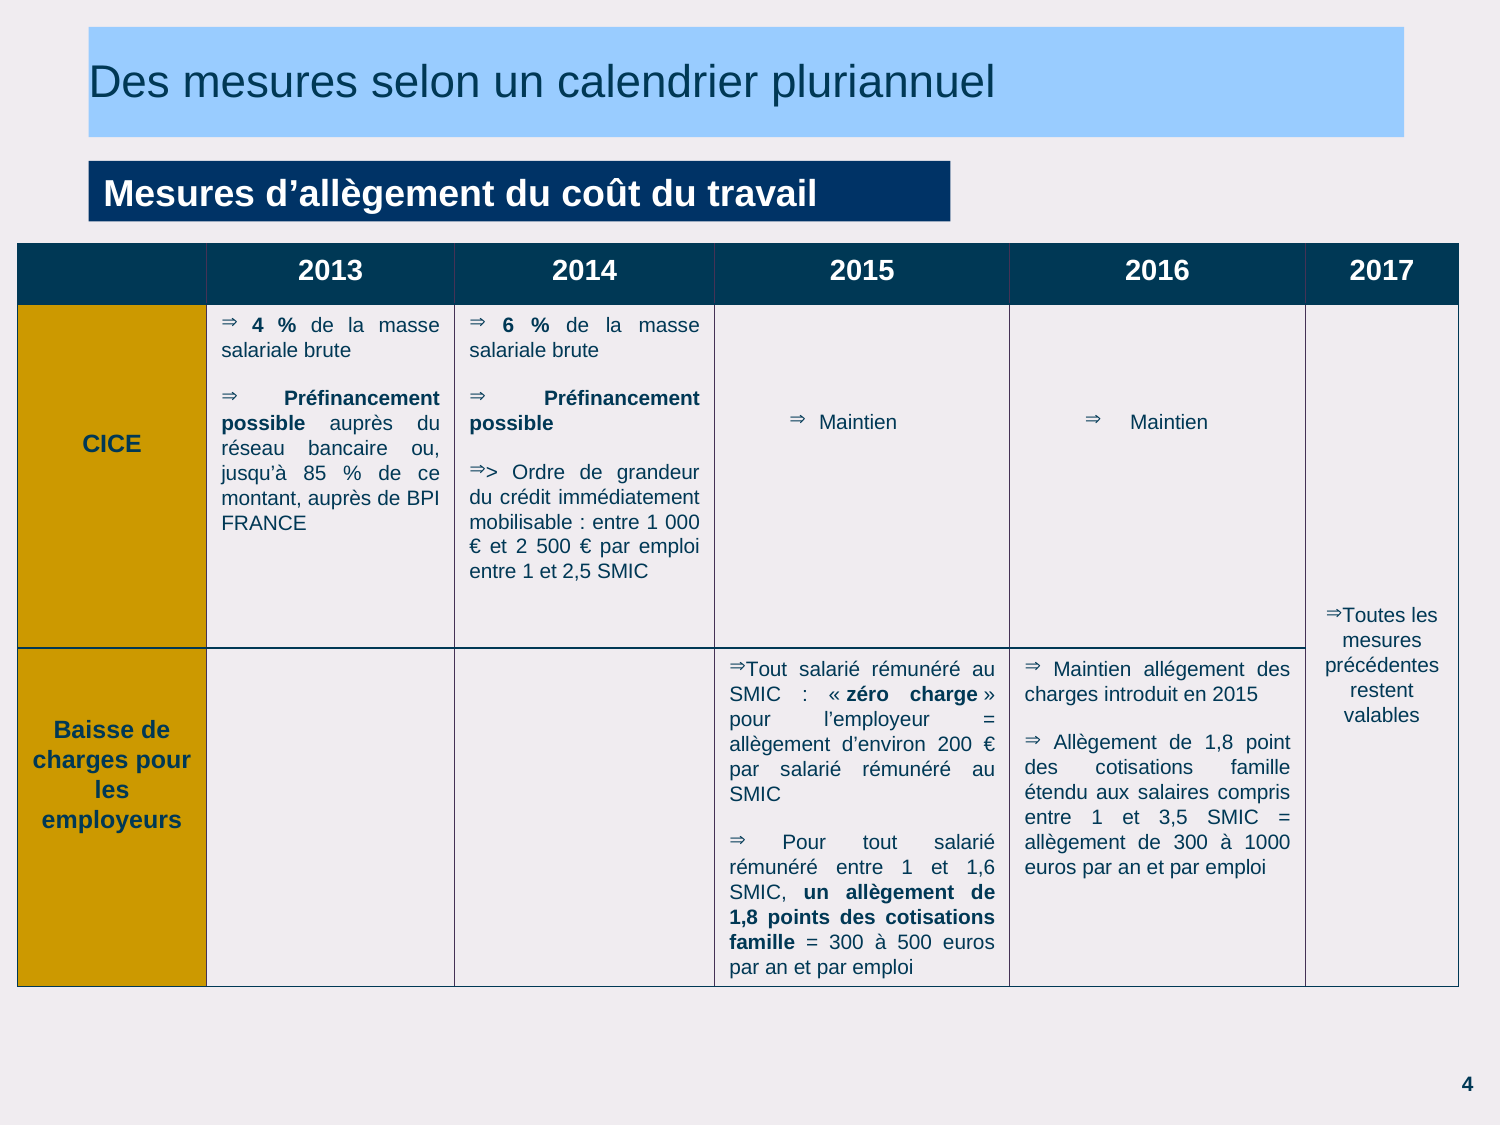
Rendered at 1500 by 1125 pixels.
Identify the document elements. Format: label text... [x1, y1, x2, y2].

table_cell [455, 649, 714, 986]
table_cell Maintien [715, 305, 1009, 647]
table_cell 6 % de la masse salariale brute Préfinancement possible > Ordre de grandeur du crédit immédiatement mobilisable : entre 1 000 € et 2 500 € par emploi entre 1 et 2,5 SMIC [455, 305, 714, 647]
table_cell CICE [18, 305, 206, 647]
table_cell Tout salarié rémunéré au SMIC : « zéro charge » pour l’employeur = allègement d’environ 200 € par salarié rémunéré au SMIC Pour tout salarié rémunéré entre 1 et 1,6 SMIC, un allègement de 1,8 points des cotisations famille = 300 à 500 euros par an et par emploi [715, 649, 1009, 986]
table_header 2016 [1010, 244, 1305, 303]
table_cell 4 % de la masse salariale brute Préfinancement possible auprès du réseau bancaire ou, jusqu’à 85 % de ce montant, auprès de BPI FRANCE [207, 305, 454, 647]
table_header [18, 244, 206, 303]
table_cell Baisse de charges pour les employeurs [18, 649, 206, 986]
table_cell Maintien allégement des charges introduit en 2015 Allègement de 1,8 point des cotisations famille étendu aux salaires compris entre 1 et 3,5 SMIC = allègement de 300 à 1000 euros par an et par emploi [1010, 649, 1305, 986]
table_header 2013 [207, 244, 454, 303]
table_header 2017 [1306, 244, 1458, 303]
text_box Mesures d’allègement du coût du travail [88, 160, 951, 222]
table_header 2015 [715, 244, 1009, 303]
table_header 2014 [455, 244, 714, 303]
table_cell Toutes les mesures précédentes restent valables [1306, 305, 1458, 986]
table_cell Maintien [1010, 305, 1305, 647]
table_cell [207, 649, 454, 986]
text_box Des mesures selon un calendrier pluriannuel [88, 26, 1405, 138]
